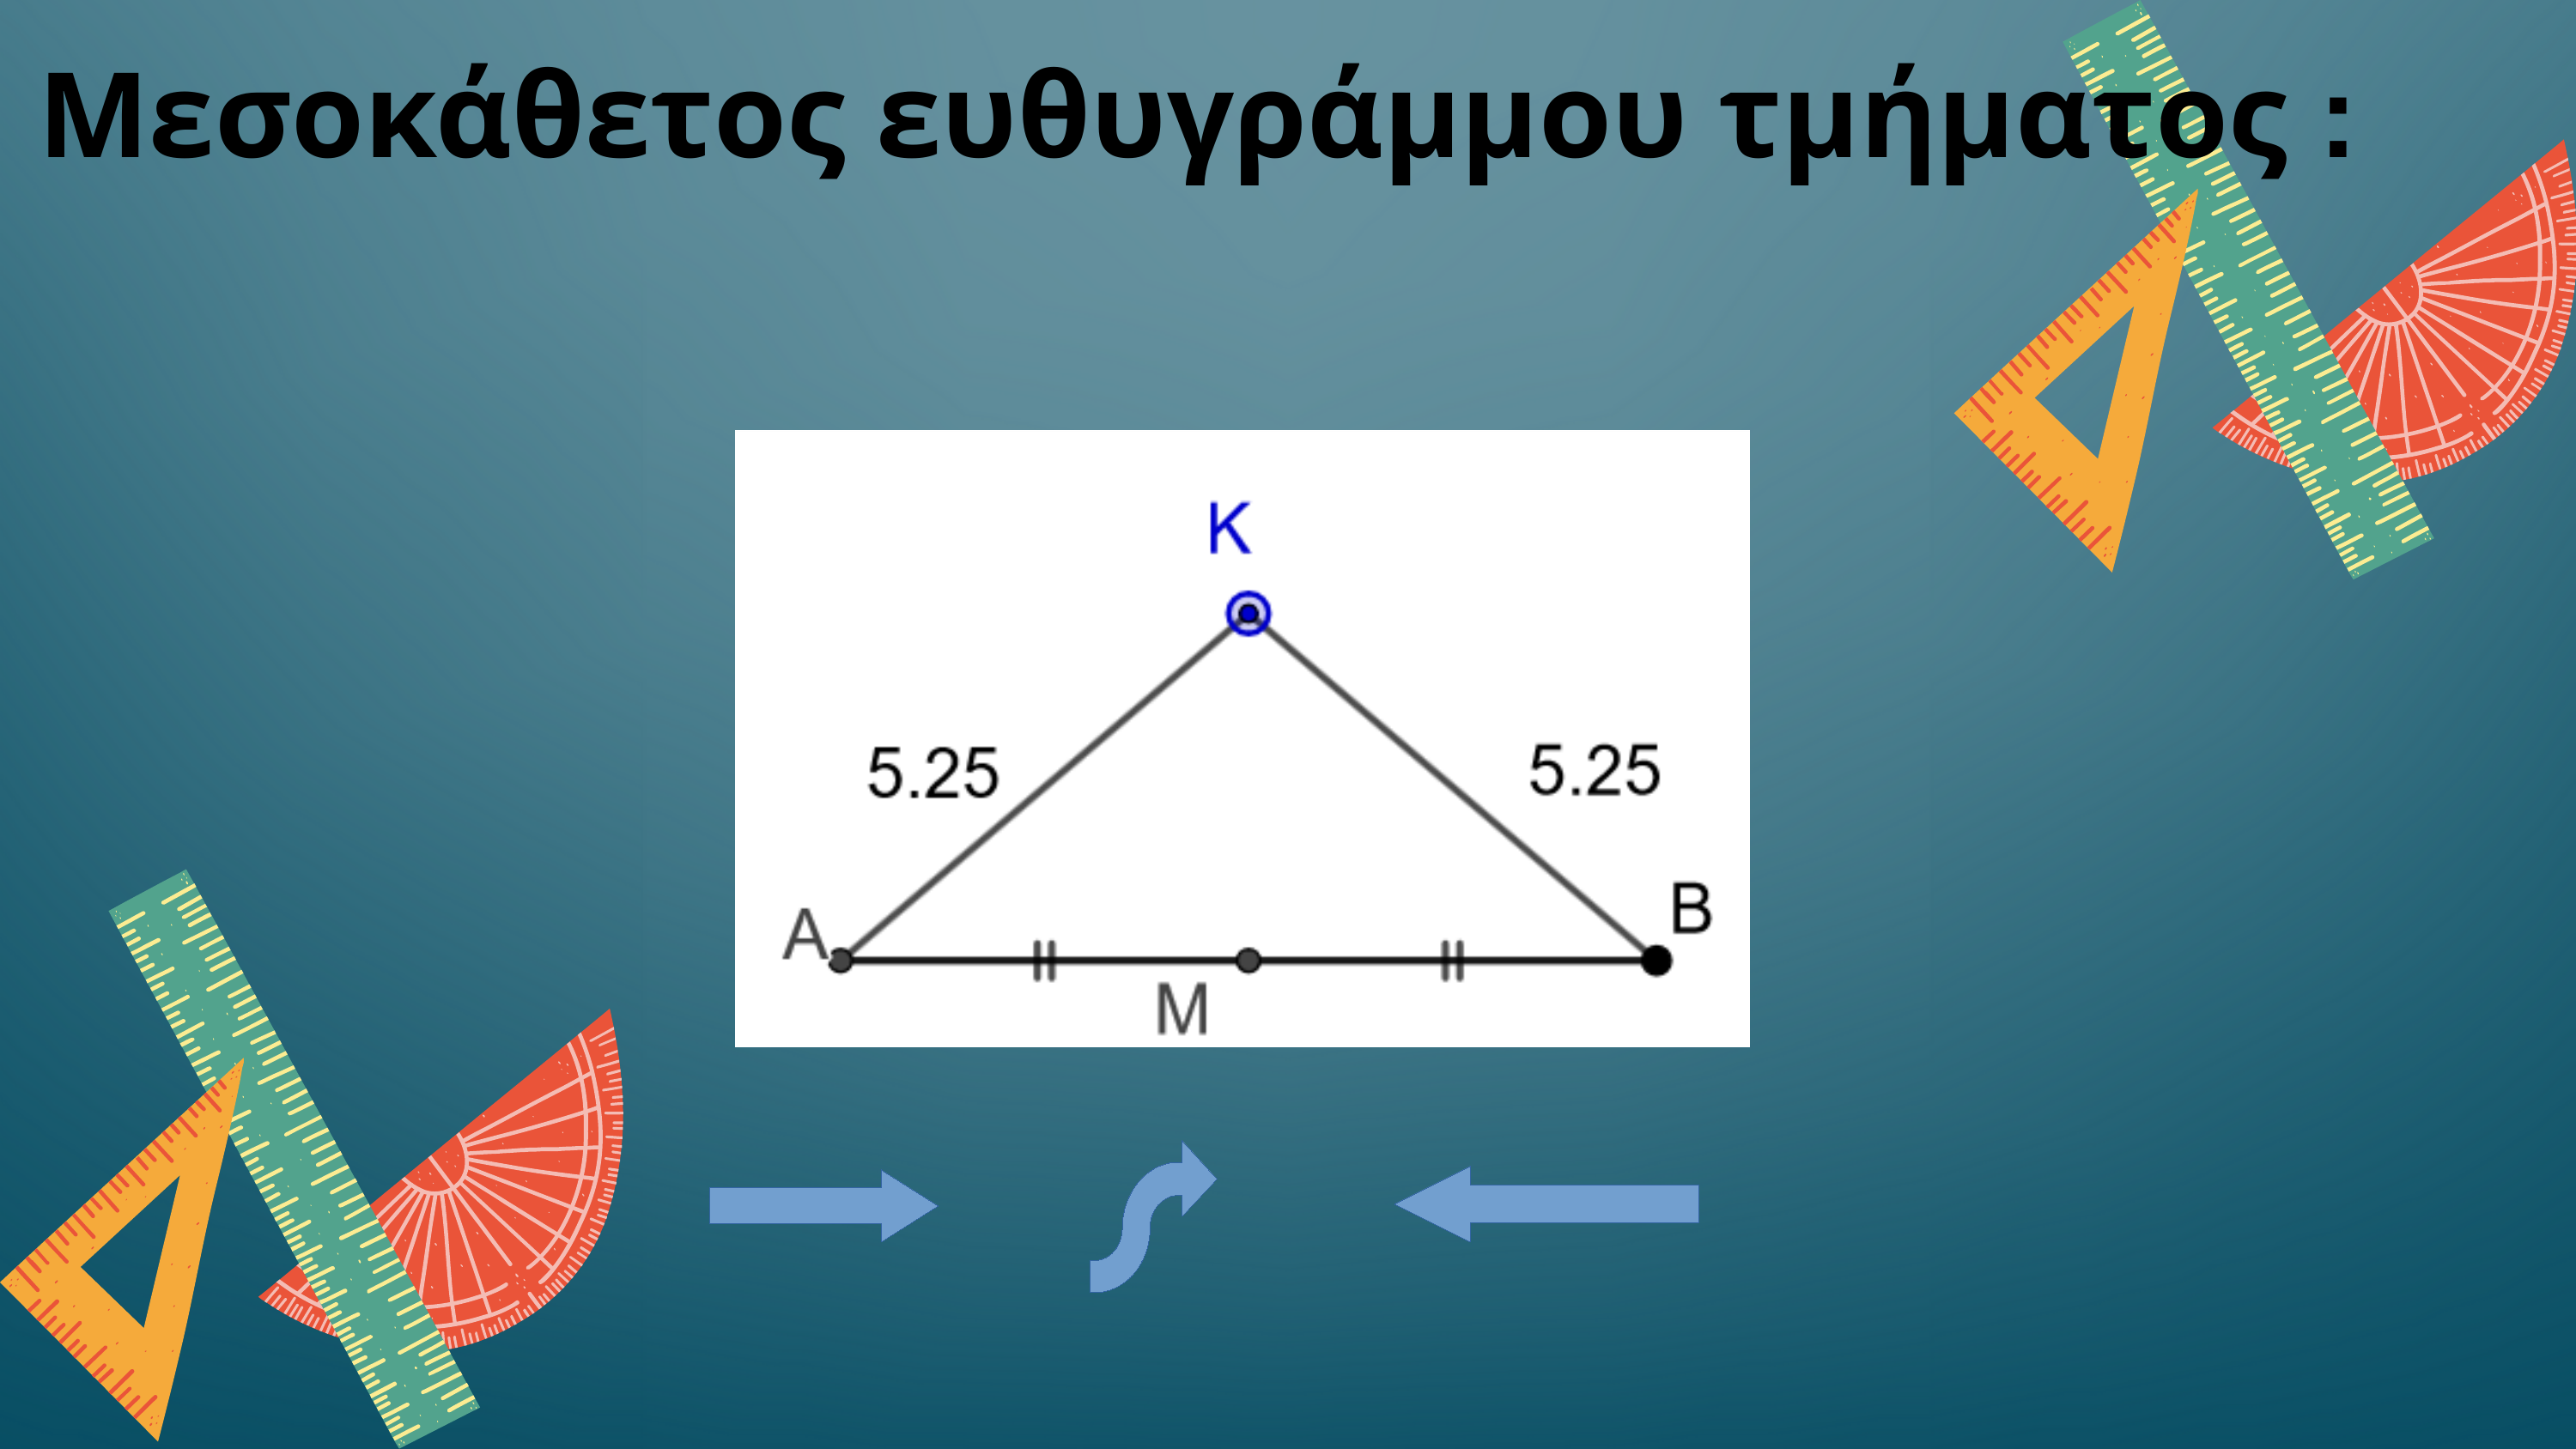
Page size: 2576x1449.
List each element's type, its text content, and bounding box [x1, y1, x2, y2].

text_box Μεσοκάθετος ευθυγράμμου τμήματος : [25, 25, 2384, 182]
text_box [0, 0, 2576, 1449]
picture [735, 430, 1750, 1047]
